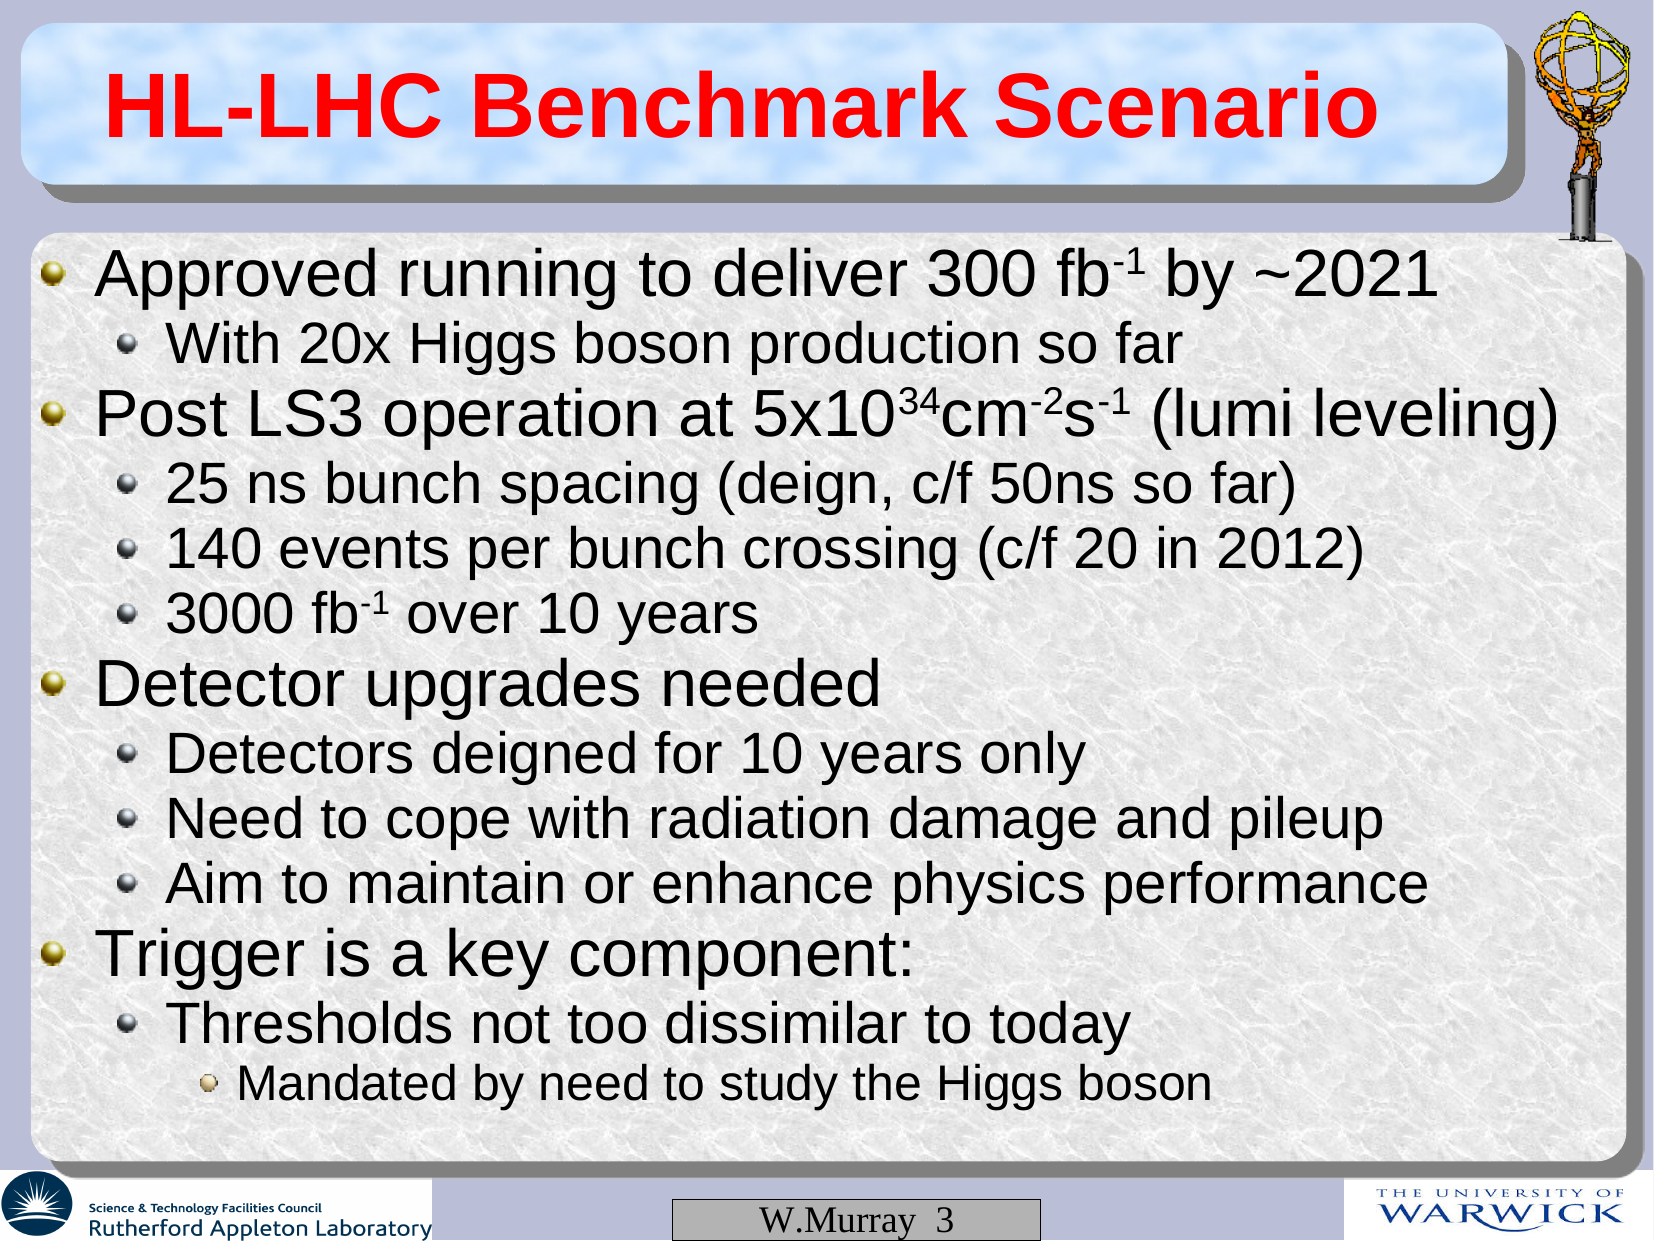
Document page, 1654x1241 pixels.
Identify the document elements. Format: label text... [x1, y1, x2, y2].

picture [20, 22, 1508, 185]
picture [47, 0, 1654, 1147]
title HL-LHC Benchmark Scenario [88, 30, 1398, 181]
list Approved running to deliver 300 fb-1 by ~2021 With 20x Higgs boson production so far Post LS3 operation at 5x1034cm-2s-1 (lumi leveling) 25 ns bunch spacing (deign, c/f 50ns so far) 140 events per bunch crossing (c/f 20 in 2012) 3000 fb-1 over 10 years Detector upgrades needed Detectors deigned for 10 years only Need to cope with radiation damage and pileup Aim to maintain or enhance physics performance Trigger is a key component: Thresholds not too dissimilar to today Mandated by need to study the Higgs boson [23, 236, 1622, 1184]
picture [1344, 1170, 1654, 1241]
picture [0, 1170, 432, 1241]
